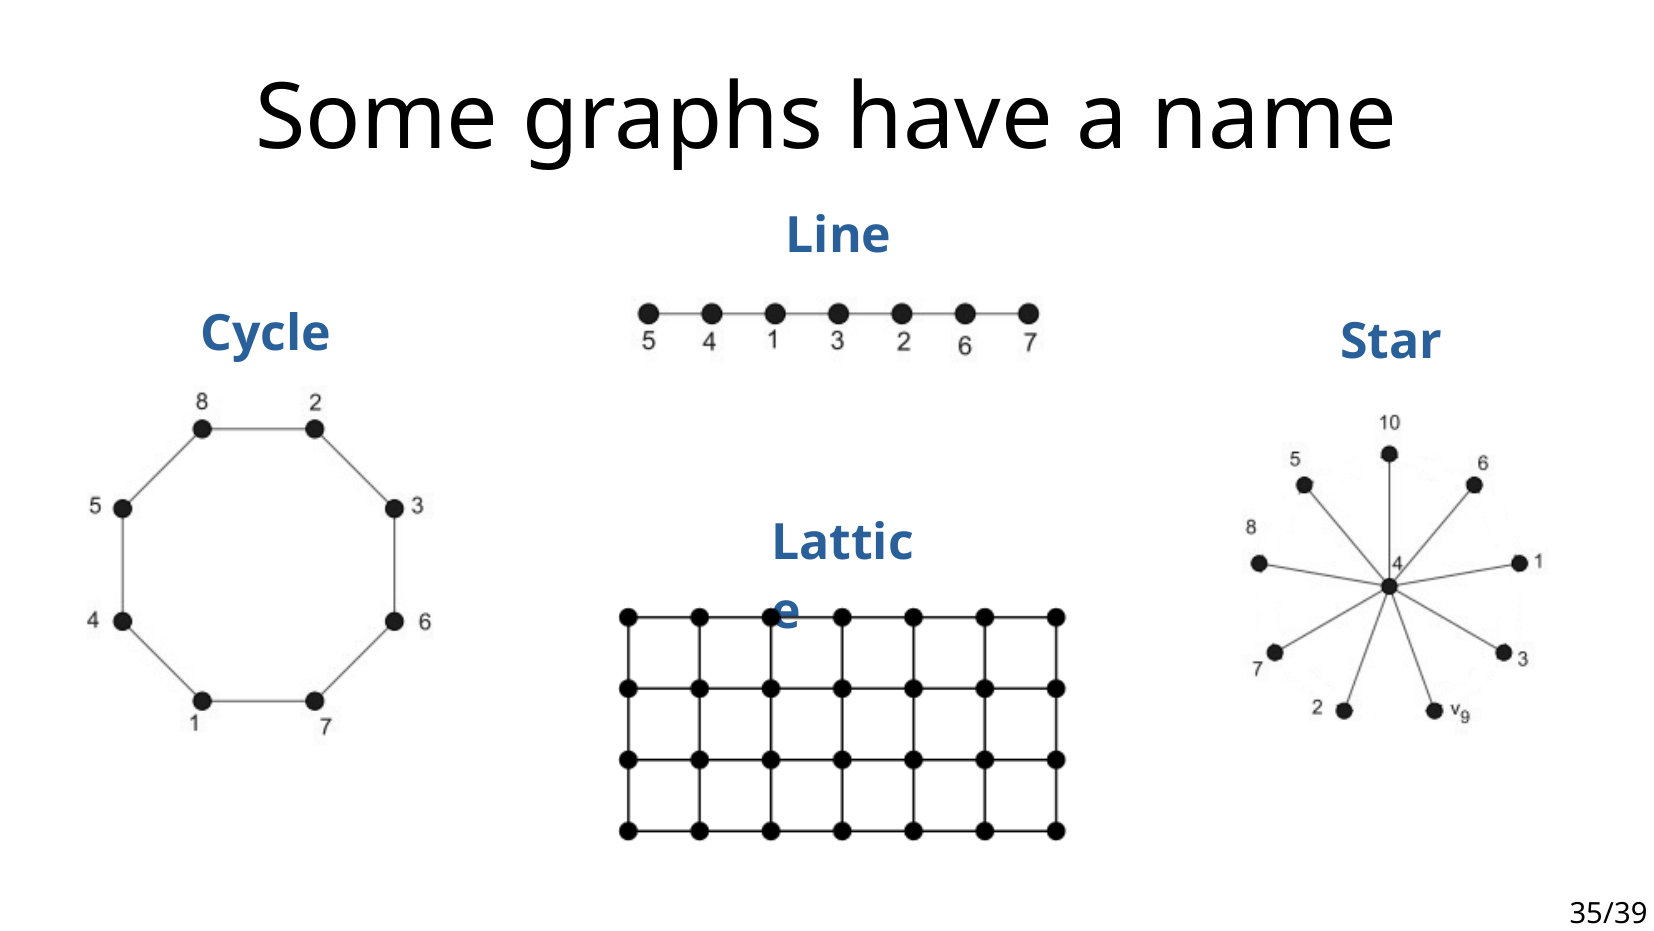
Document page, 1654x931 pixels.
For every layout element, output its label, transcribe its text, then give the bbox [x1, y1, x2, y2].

text_box Lattice [756, 498, 935, 588]
text_box Line [770, 191, 976, 280]
picture [1176, 402, 1625, 741]
title Some graphs have a name [82, 1, 1571, 226]
picture [21, 373, 497, 746]
text_box Star [1325, 298, 1530, 387]
picture [591, 256, 1119, 383]
picture [607, 596, 1079, 853]
text_box Cycle [185, 289, 391, 378]
